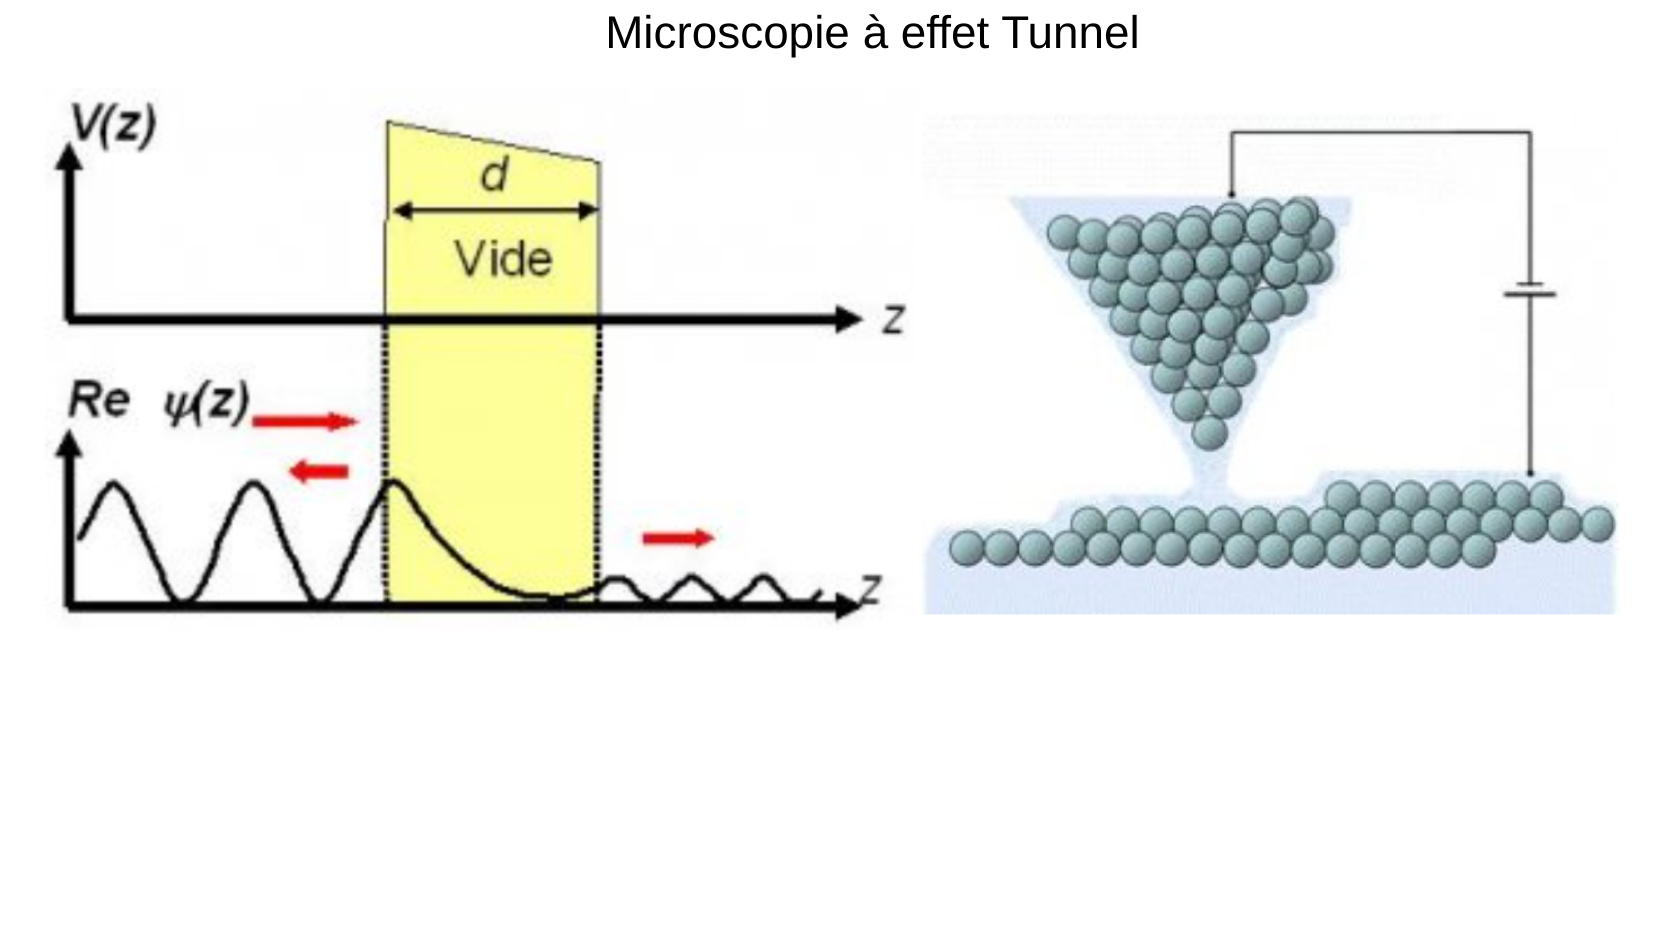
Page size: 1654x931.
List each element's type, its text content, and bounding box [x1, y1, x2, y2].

text_box Microscopie à effet Tunnel [590, 0, 1182, 113]
picture [29, 88, 1625, 630]
